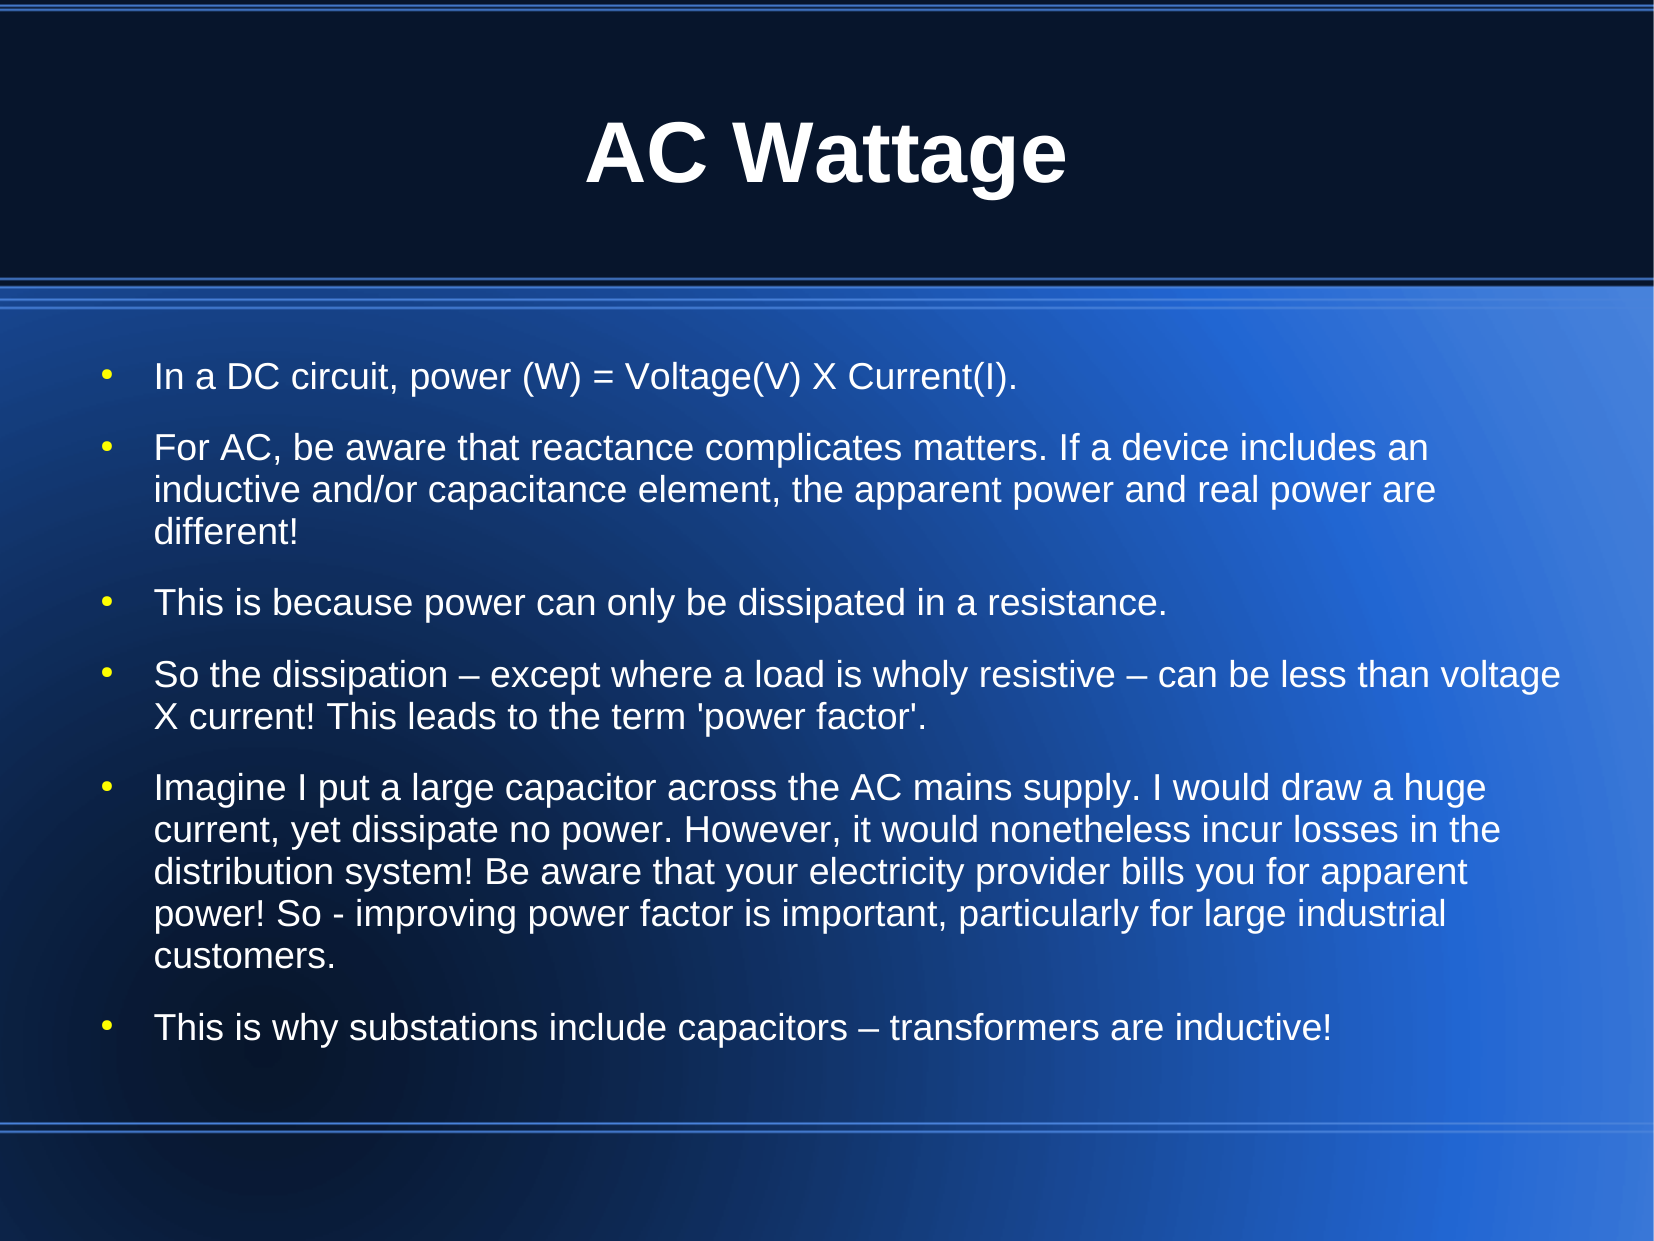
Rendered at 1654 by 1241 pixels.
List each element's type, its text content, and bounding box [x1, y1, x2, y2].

title AC Wattage [82, 49, 1571, 257]
list In a DC circuit, power (W) = Voltage(V) X Current(I). For AC, be aware that reactance complicates matters. If a device includes an inductive and/or capacitance element, the apparent power and real power are different! This is because power can only be dissipated in a resistance. So the dissipation – except where a load is wholy resistive – can be less than voltage X current! This leads to the term 'power factor'. Imagine I put a large capacitor across the AC mains supply. I would draw a huge current, yet dissipate no power. However, it would nonetheless incur losses in the distribution system! Be aware that your electricity provider bills you for apparent power! So - improving power factor is important, particularly for large industrial customers. This is why substations include capacitors – transformers are inductive! [82, 355, 1571, 1058]
picture [0, 0, 1654, 1241]
